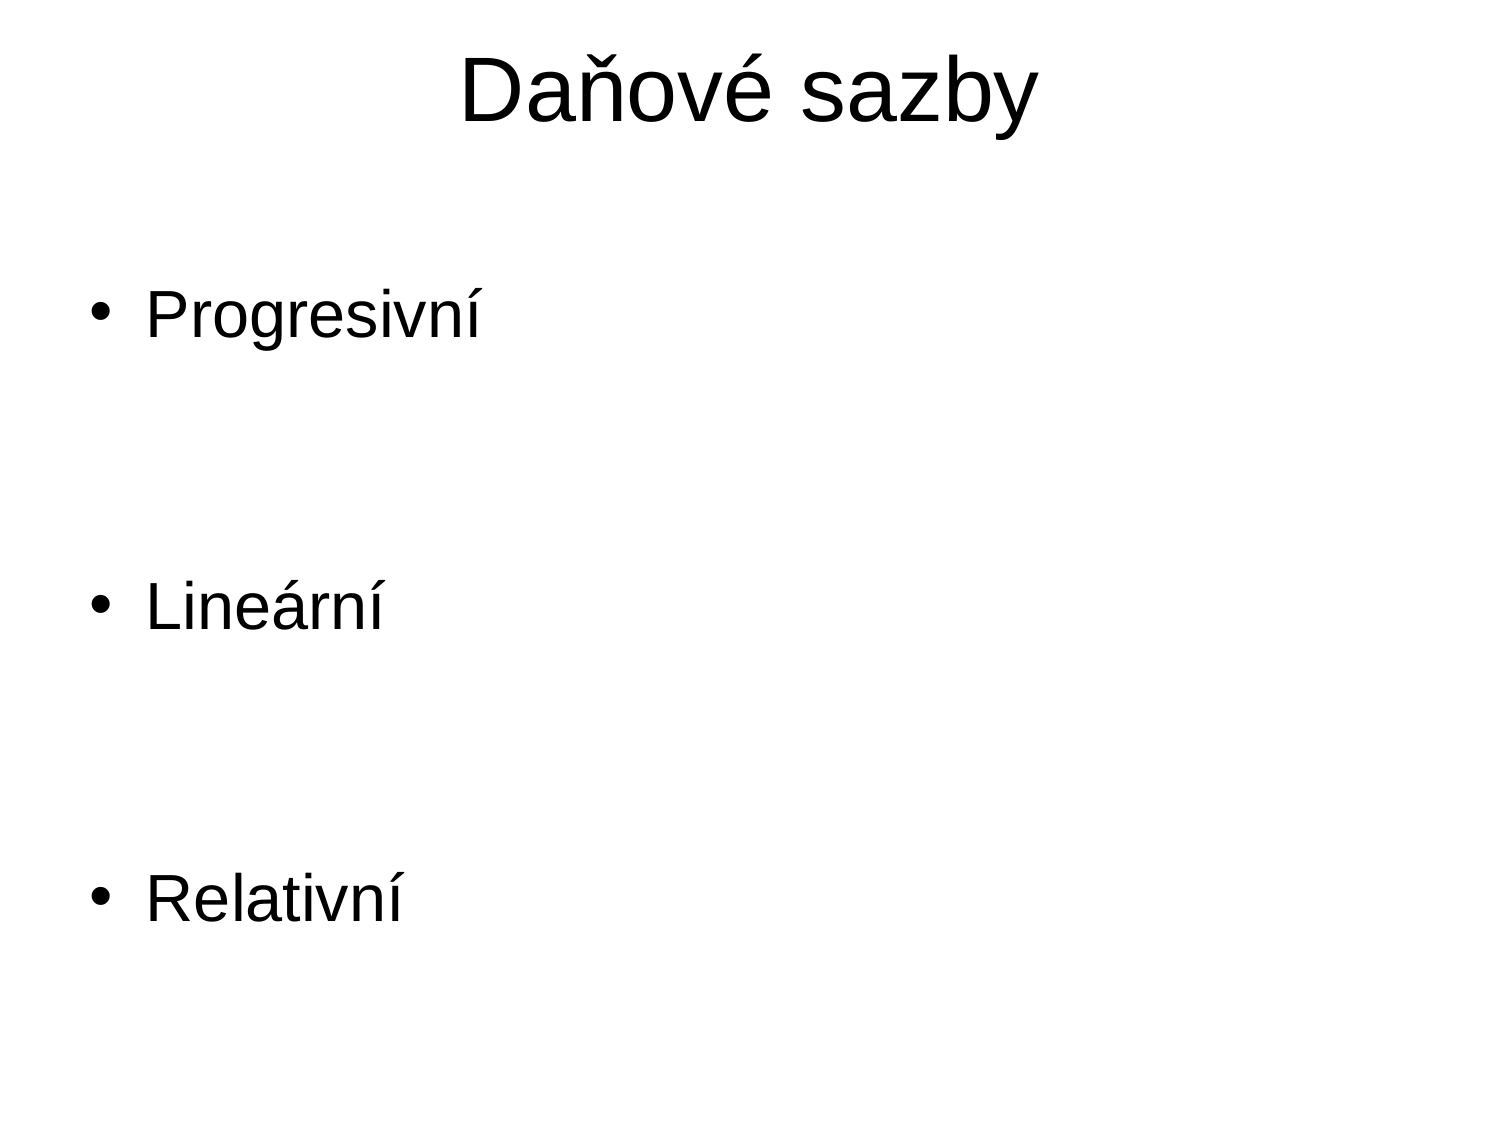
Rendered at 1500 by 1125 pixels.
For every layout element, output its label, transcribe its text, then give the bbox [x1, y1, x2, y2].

title Daňové sazby [75, 21, 1425, 257]
list Progresivní Lineární Relativní [75, 262, 1425, 1063]
